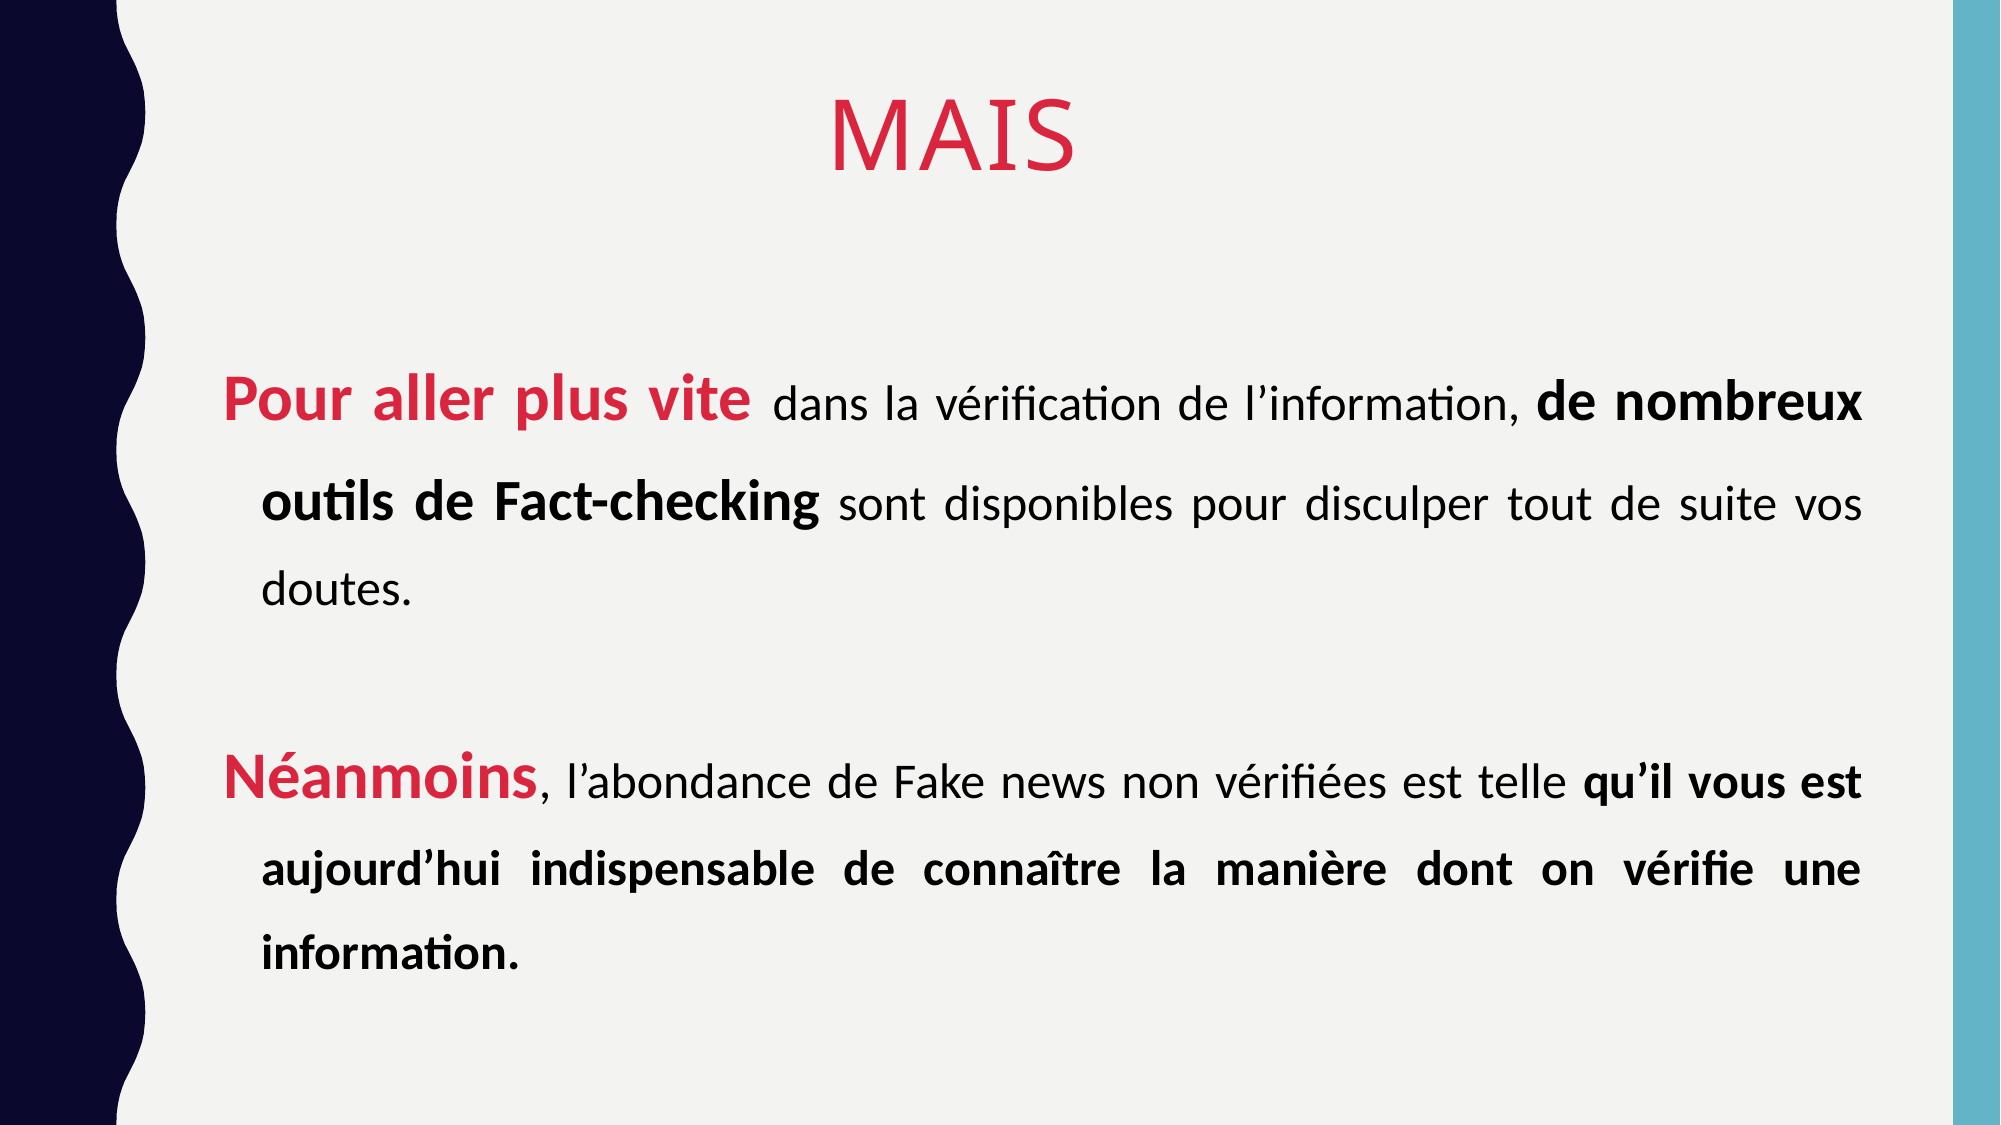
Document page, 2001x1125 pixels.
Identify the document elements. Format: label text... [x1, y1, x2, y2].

title Mais [811, 78, 1249, 200]
list Pour aller plus vite dans la vérification de l’information, de nombreux outils de Fact-checking sont disponibles pour disculper tout de suite vos doutes. Néanmoins, l’abondance de Fake news non vérifiées est telle qu’il vous est aujourd’hui indispensable de connaître la manière dont on vérifie une information. [208, 314, 1879, 1024]
